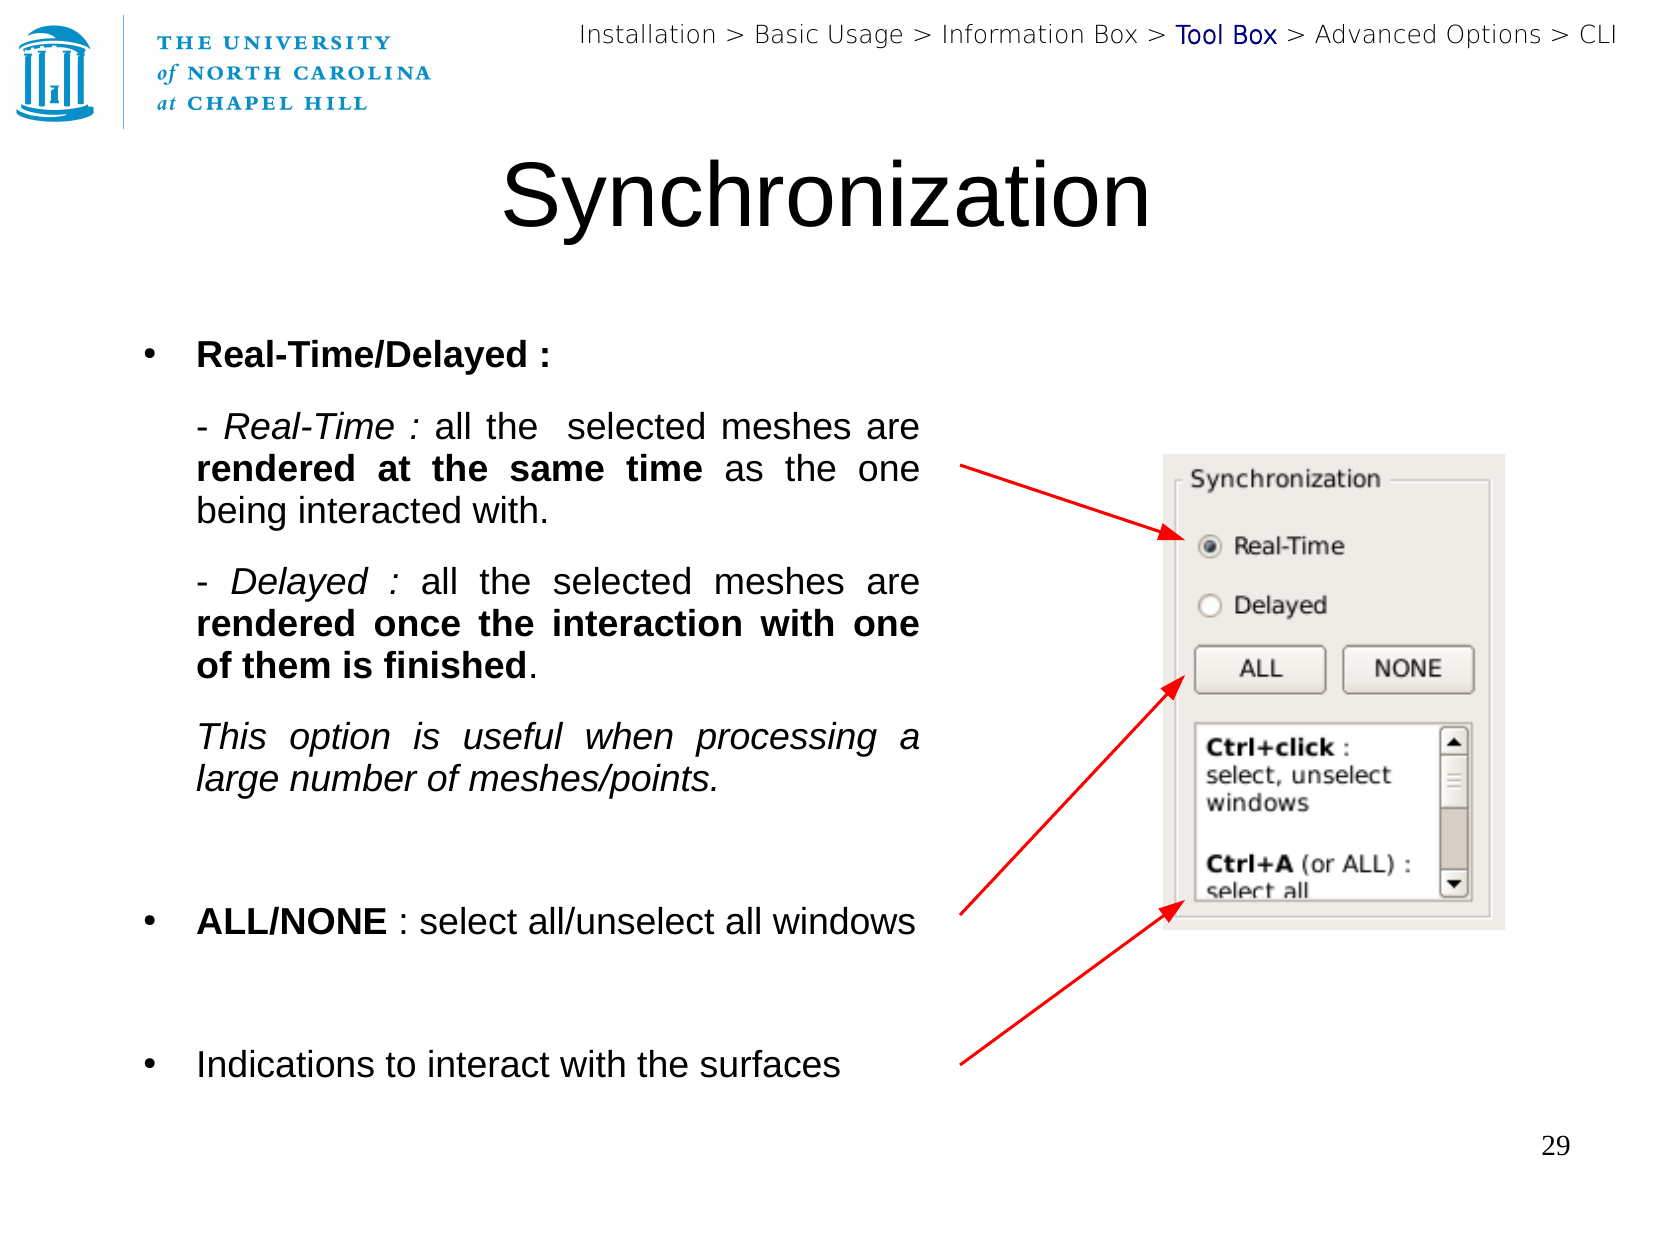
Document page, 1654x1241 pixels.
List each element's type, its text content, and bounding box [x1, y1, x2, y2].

picture [11, 12, 436, 132]
title Synchronization [82, 90, 1571, 298]
list Real-Time/Delayed : - Real-Time : all the selected meshes are rendered at the same time as the one being interacted with. - Delayed : all the selected meshes are rendered once the interaction with one of them is finished. This option is useful when processing a large number of meshes/points. ALL/NONE : select all/unselect all windows Indications to interact with the surfaces [125, 333, 921, 1147]
text_box Installation > Basic Usage > Information Box > Tool Box > Advanced Options > CLI [564, 12, 1654, 58]
picture [1163, 454, 1505, 930]
